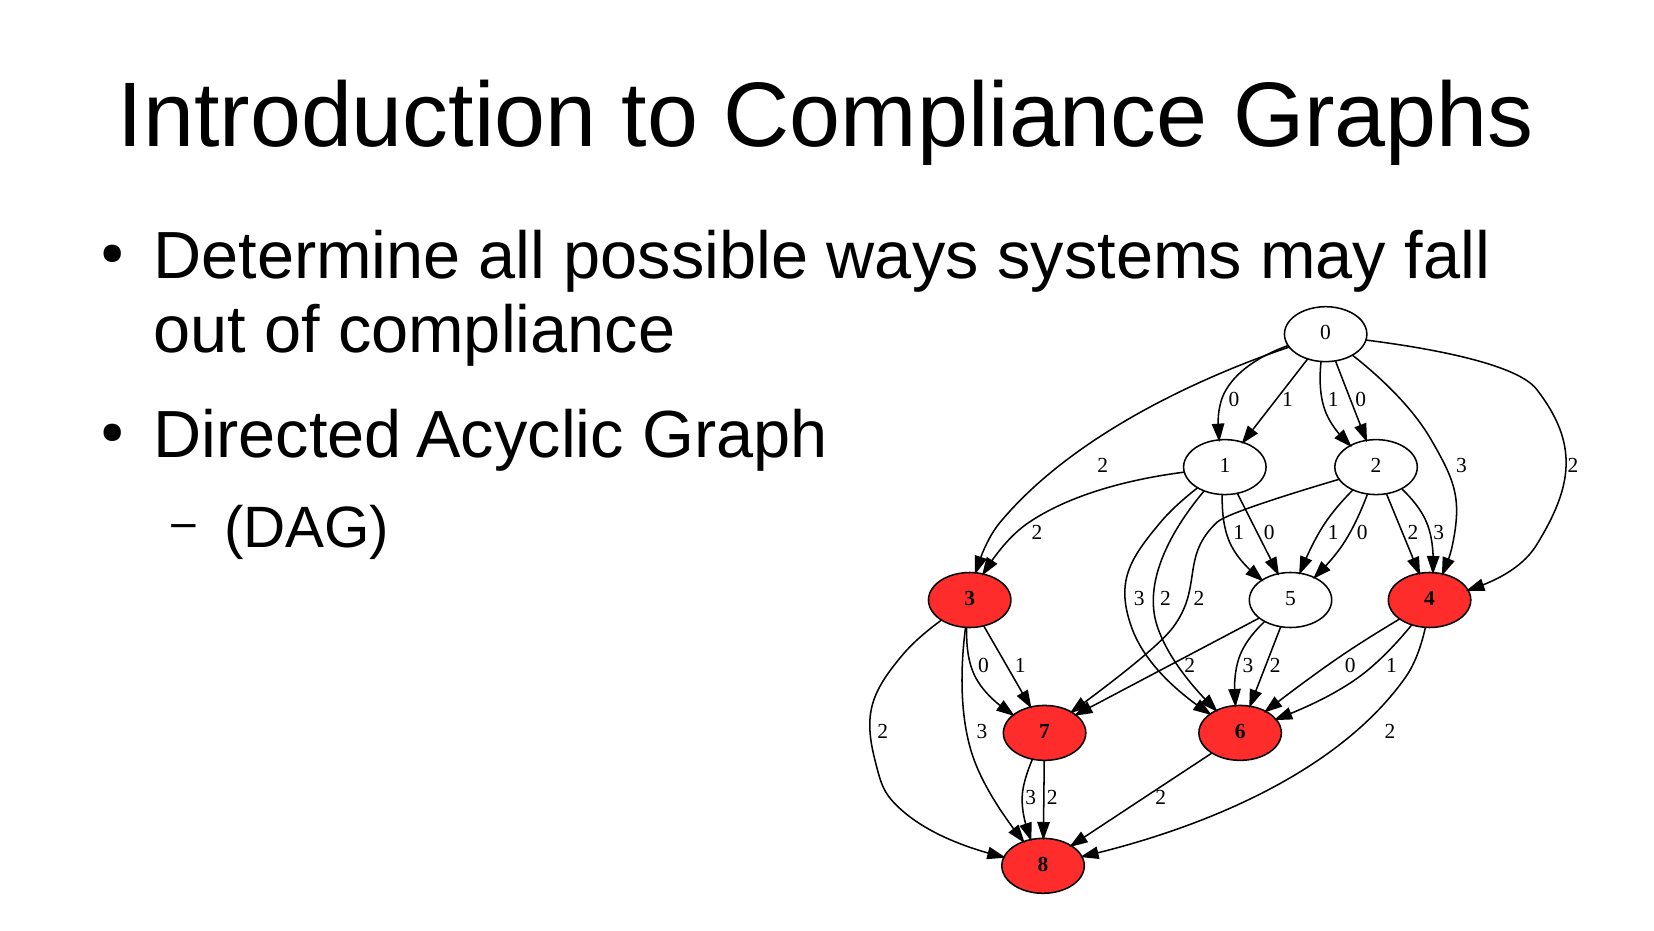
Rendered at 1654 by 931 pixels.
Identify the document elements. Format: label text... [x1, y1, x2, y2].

list Determine all possible ways systems may fall out of compliance Directed Acyclic Graph (DAG) [82, 217, 1571, 758]
picture [862, 300, 1588, 901]
title Introduction to Compliance Graphs [82, 37, 1571, 193]
